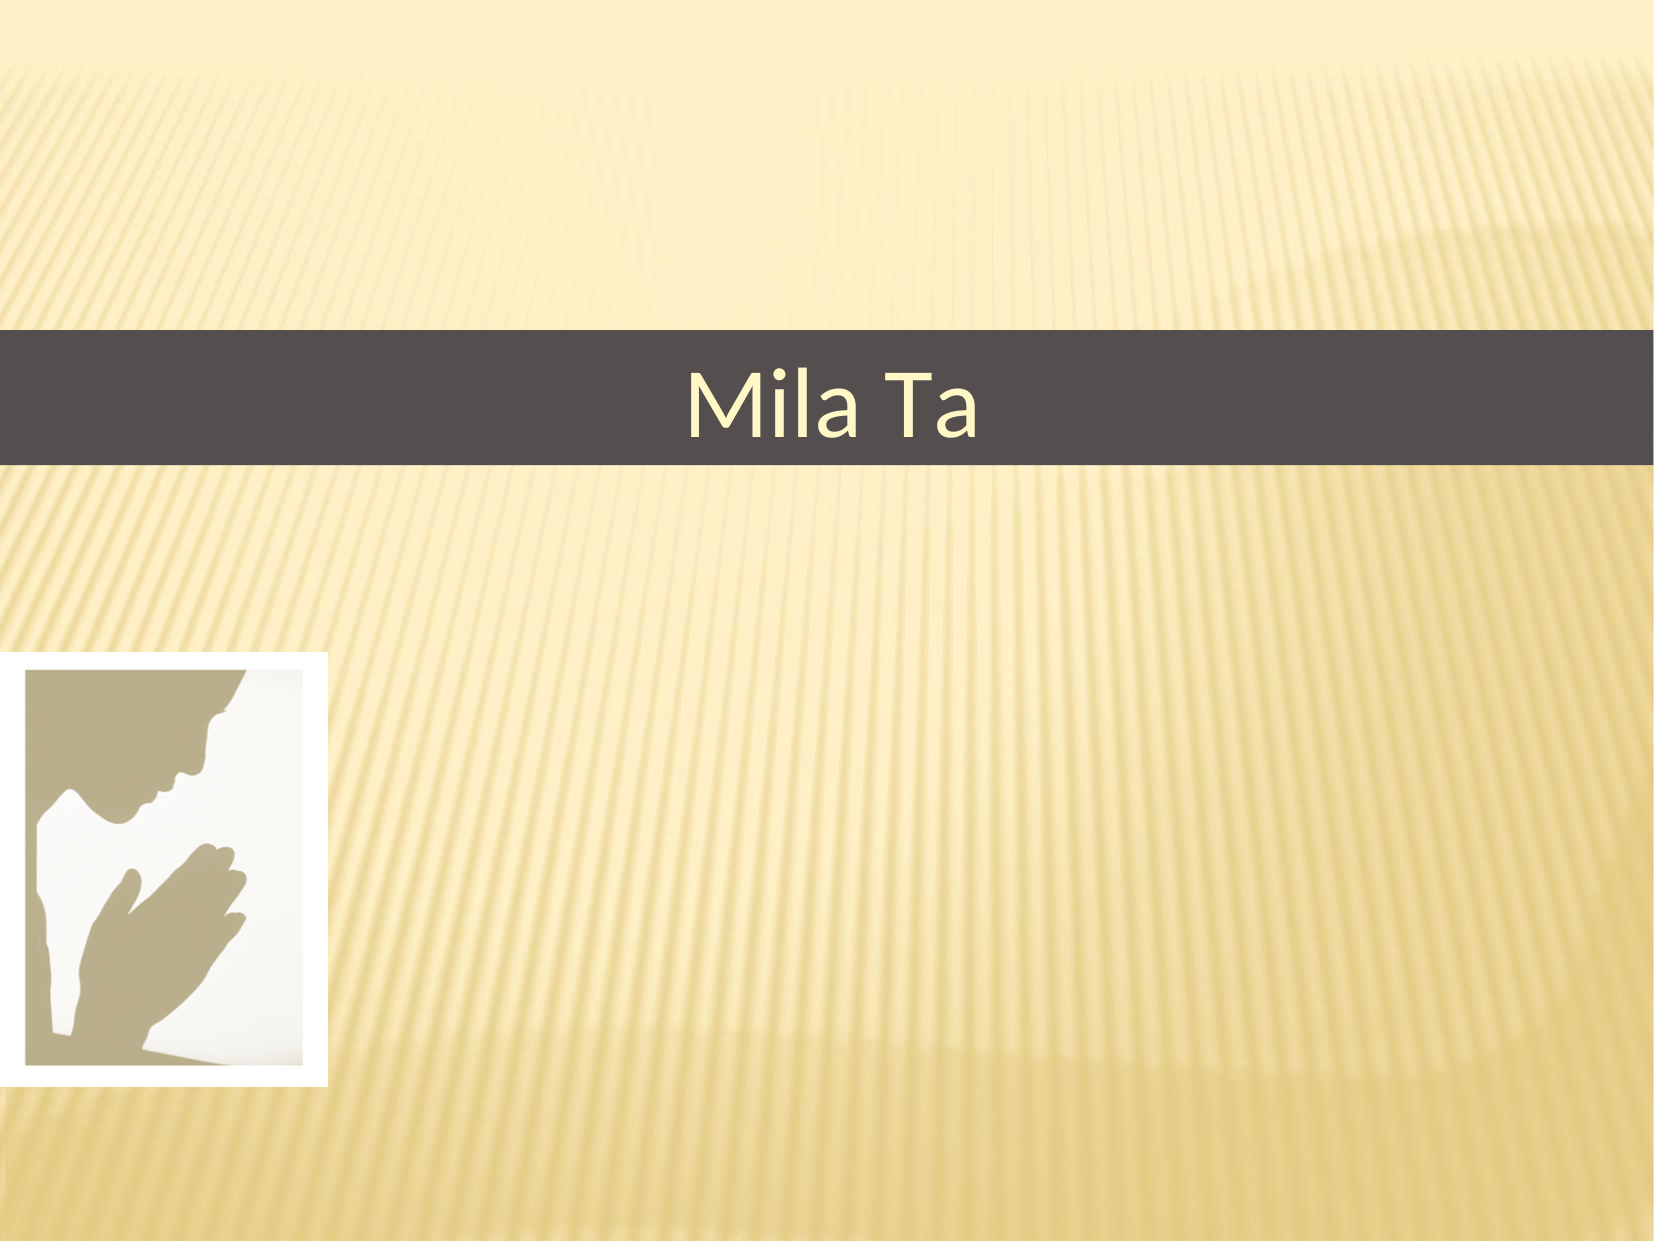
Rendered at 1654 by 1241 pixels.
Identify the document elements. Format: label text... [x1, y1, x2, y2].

picture [0, 466, 1654, 1241]
picture [0, 0, 1654, 330]
text_box Mila Ta [0, 330, 1654, 466]
